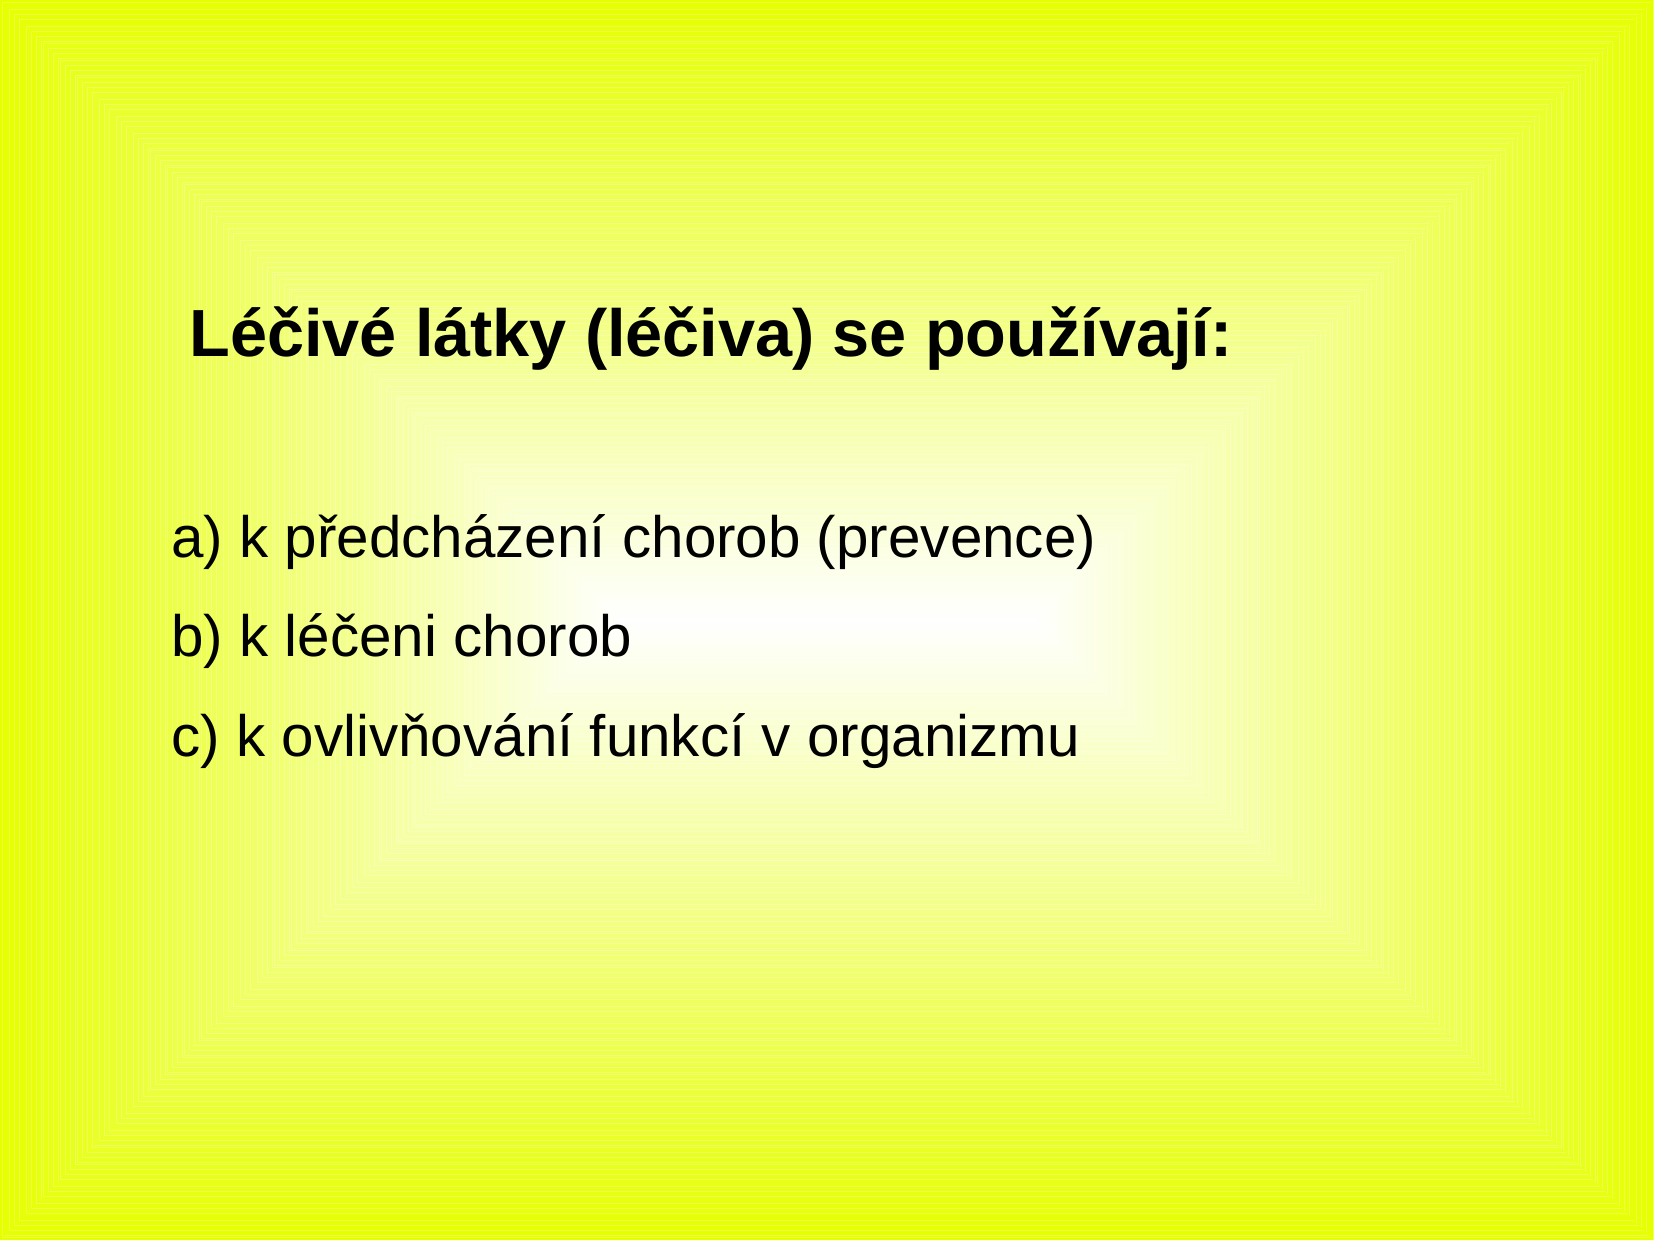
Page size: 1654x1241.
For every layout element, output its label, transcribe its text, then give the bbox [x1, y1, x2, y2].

list Léčivé látky (léčiva) se používají: a) k předcházení chorob (prevence) b) k léčeni chorob c) k ovlivňování funkcí v organizmu [82, 290, 1571, 1109]
